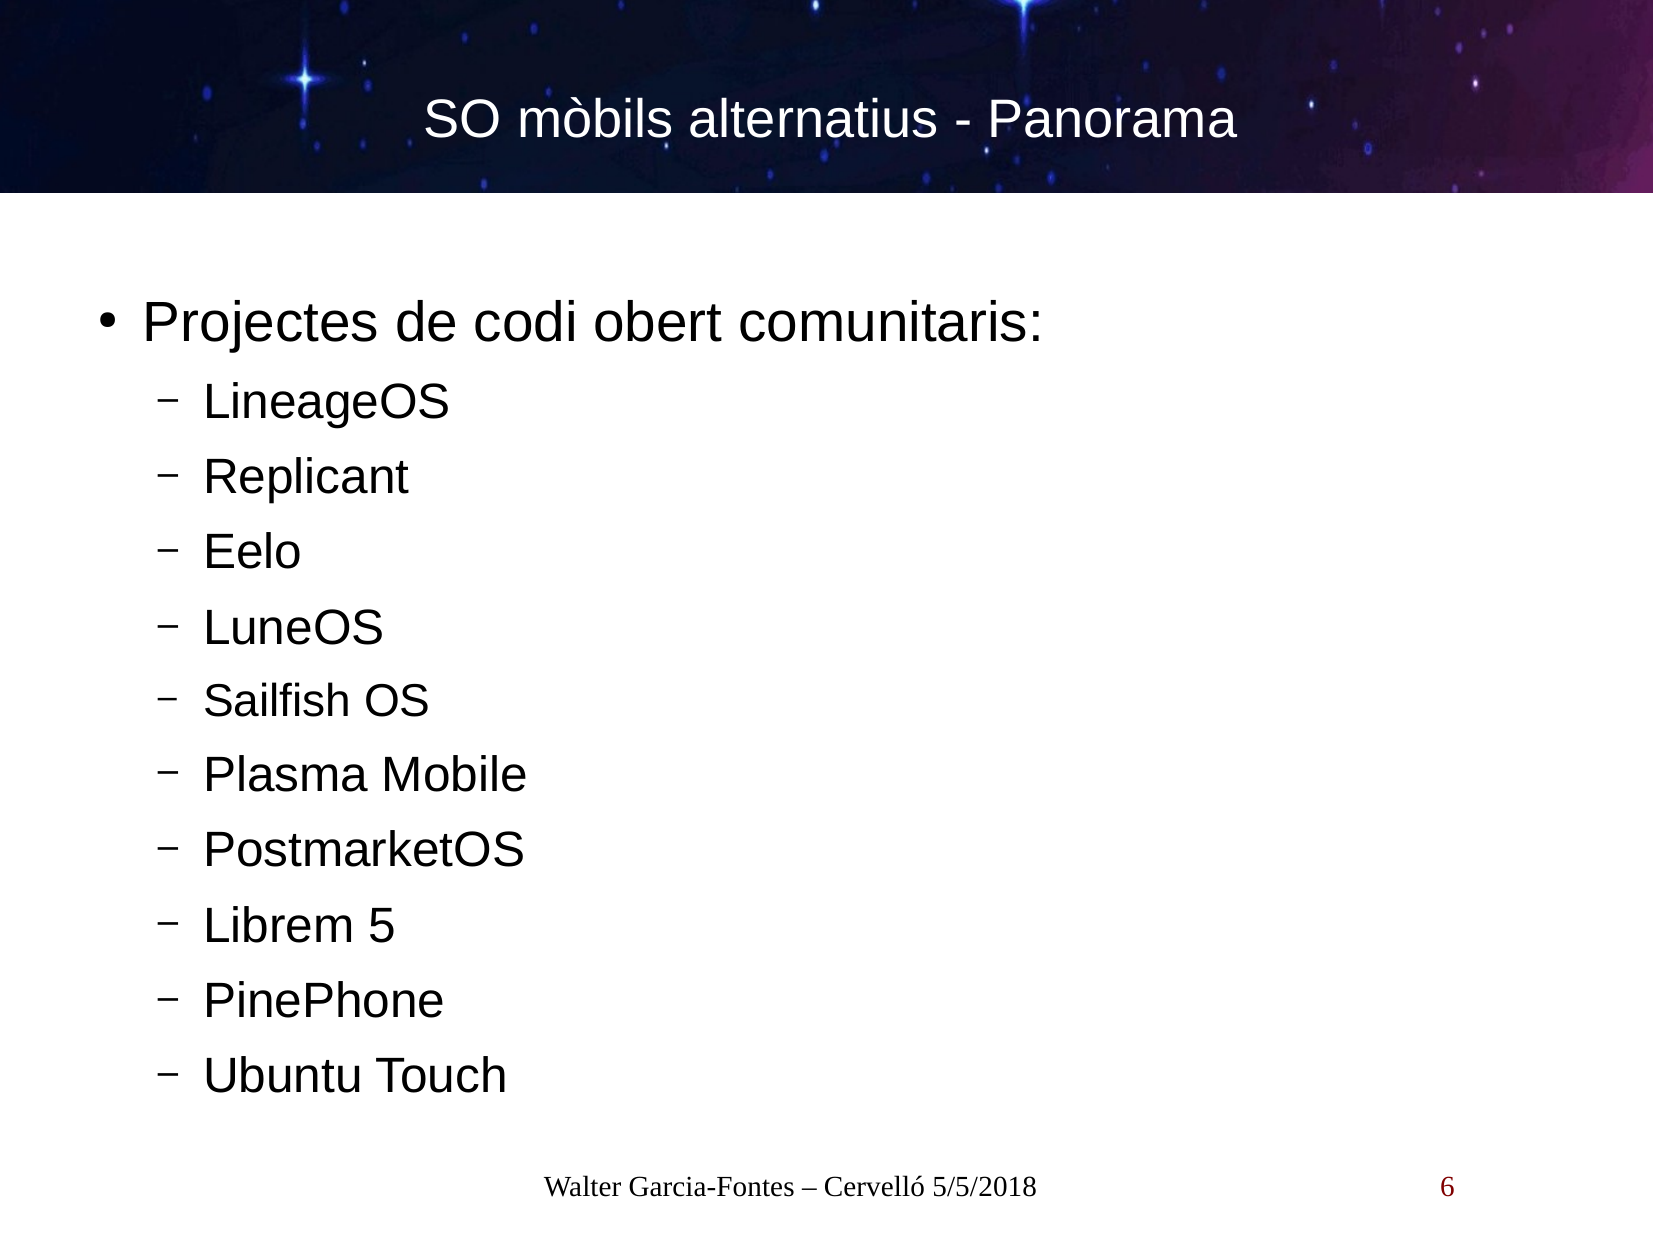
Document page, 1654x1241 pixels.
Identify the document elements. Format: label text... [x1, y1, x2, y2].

list Projectes de codi obert comunitaris: LineageOS Replicant Eelo LuneOS Sailfish OS Plasma Mobile PostmarketOS Librem 5 PinePhone Ubuntu Touch [82, 290, 1571, 1111]
picture [0, 0, 1653, 193]
title SO mòbils alternatius - Panorama [87, 15, 1576, 223]
